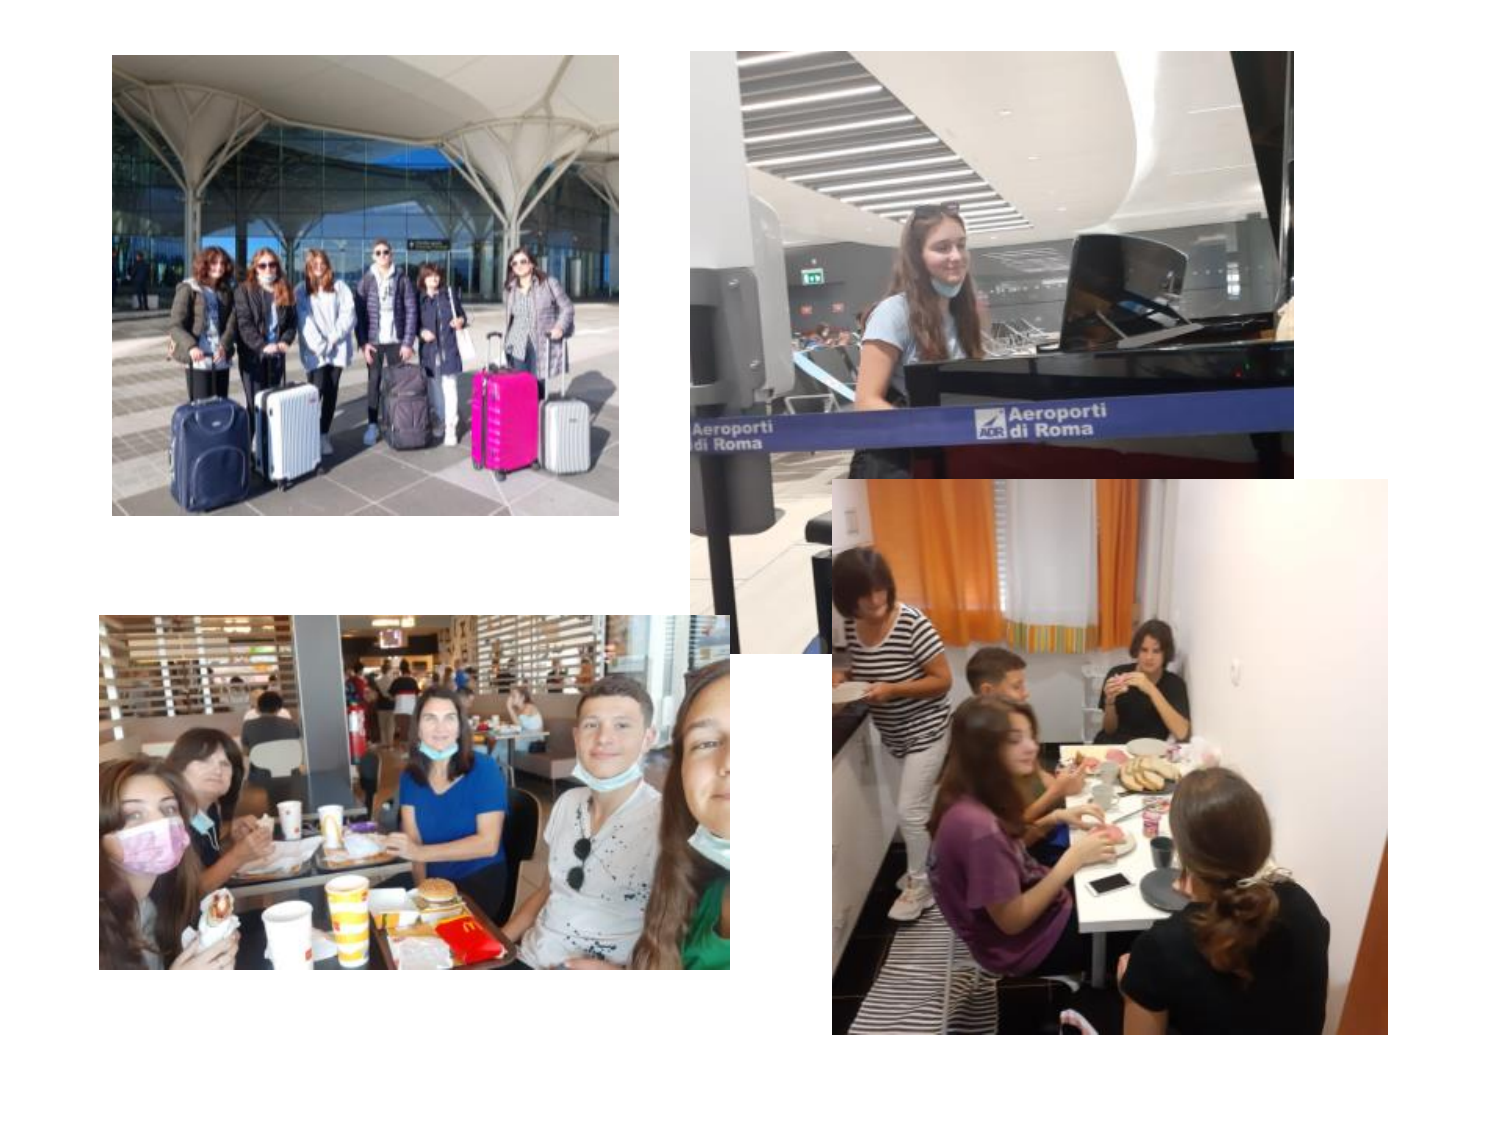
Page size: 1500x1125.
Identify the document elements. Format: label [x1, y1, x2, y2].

picture [99, 51, 1388, 1036]
picture [112, 55, 619, 516]
